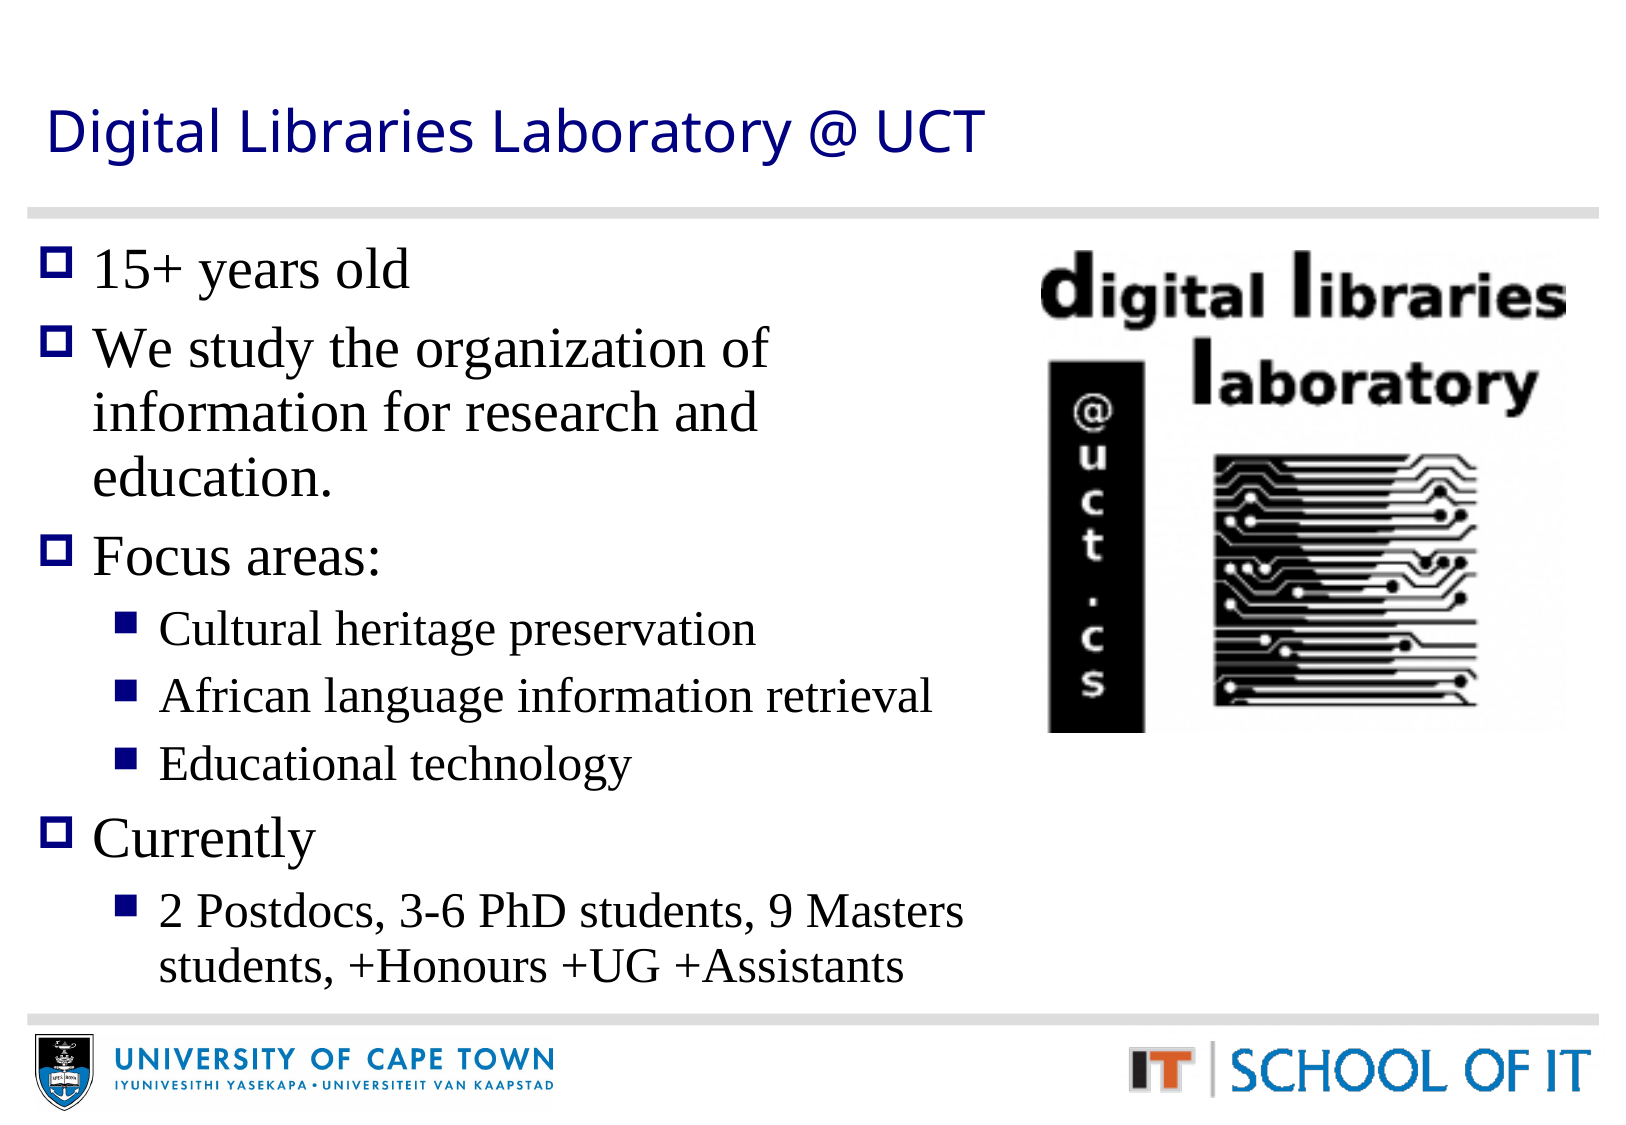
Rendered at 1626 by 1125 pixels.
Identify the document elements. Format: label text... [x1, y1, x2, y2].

picture [1041, 250, 1566, 733]
picture [1118, 1030, 1606, 1109]
list 15+ years old We study the organization of information for research and education. Focus areas: Cultural heritage preservation African language information retrieval Educational technology Currently 2 Postdocs, 3-6 PhD students, 9 Masters students, +Honours +UG +Assistants [36, 236, 990, 1049]
title Digital Libraries Laboratory @ UCT [45, 66, 1583, 194]
picture [35, 1034, 553, 1111]
